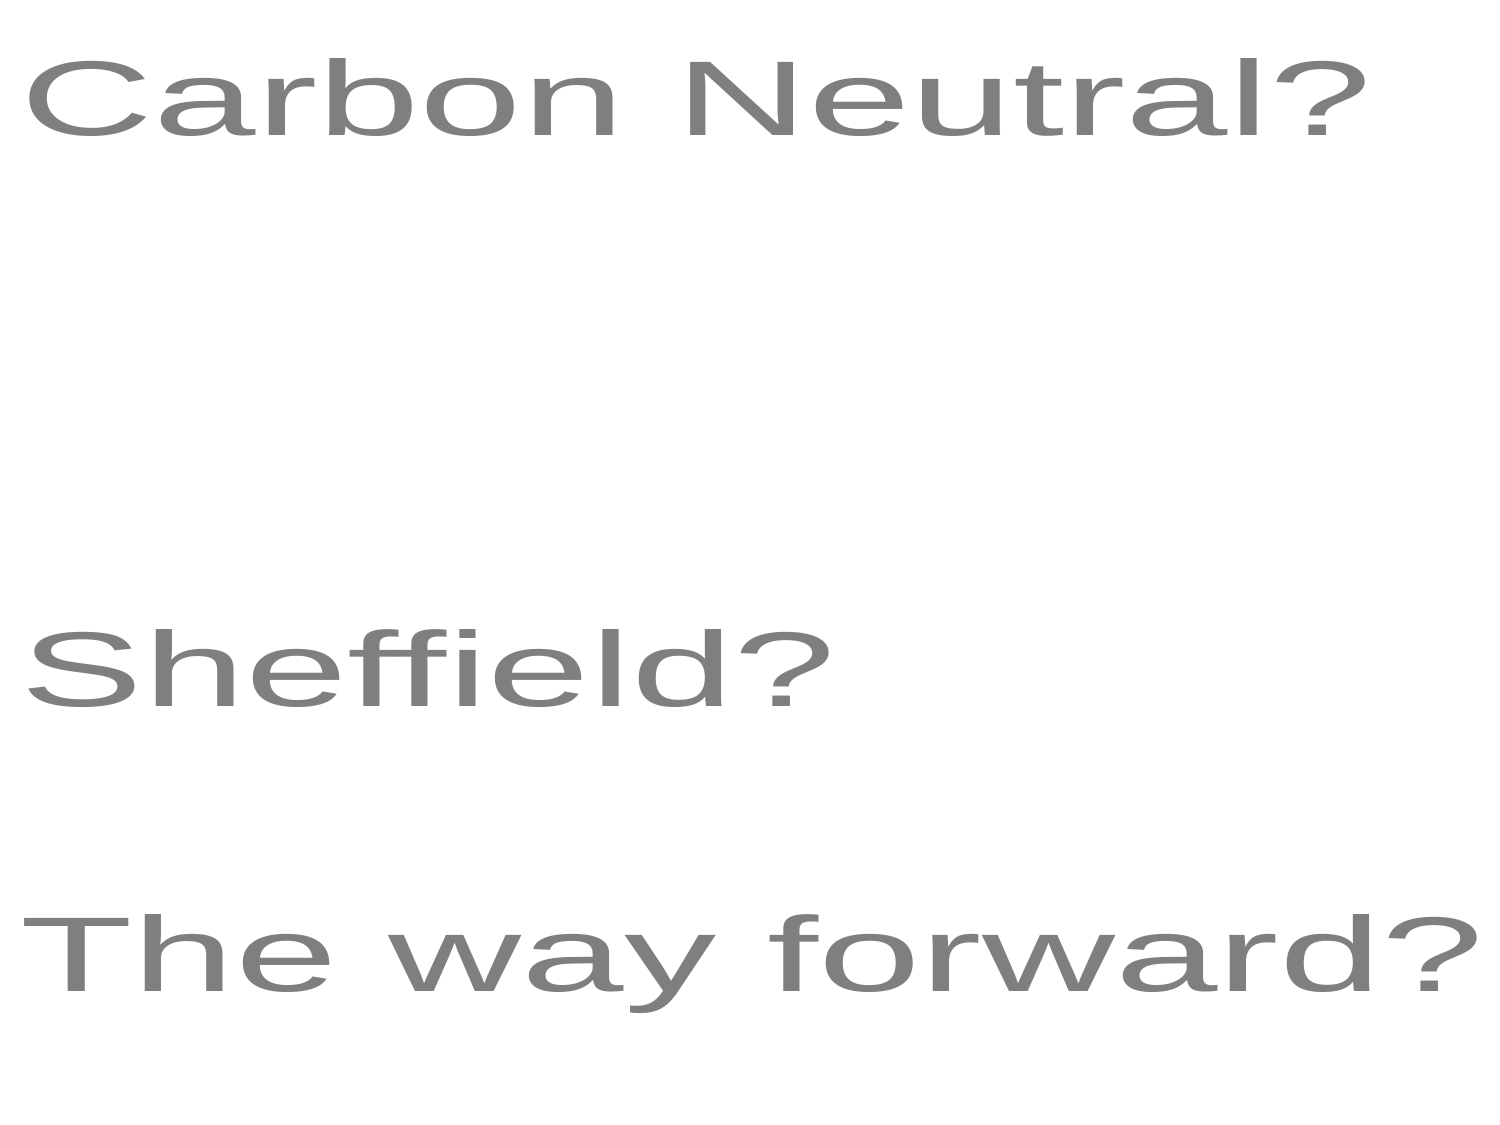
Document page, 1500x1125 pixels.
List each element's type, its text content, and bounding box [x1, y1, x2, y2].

title Carbon Neutral? Inspiration? Sheffield? The way forward? [5, 7, 1500, 1018]
